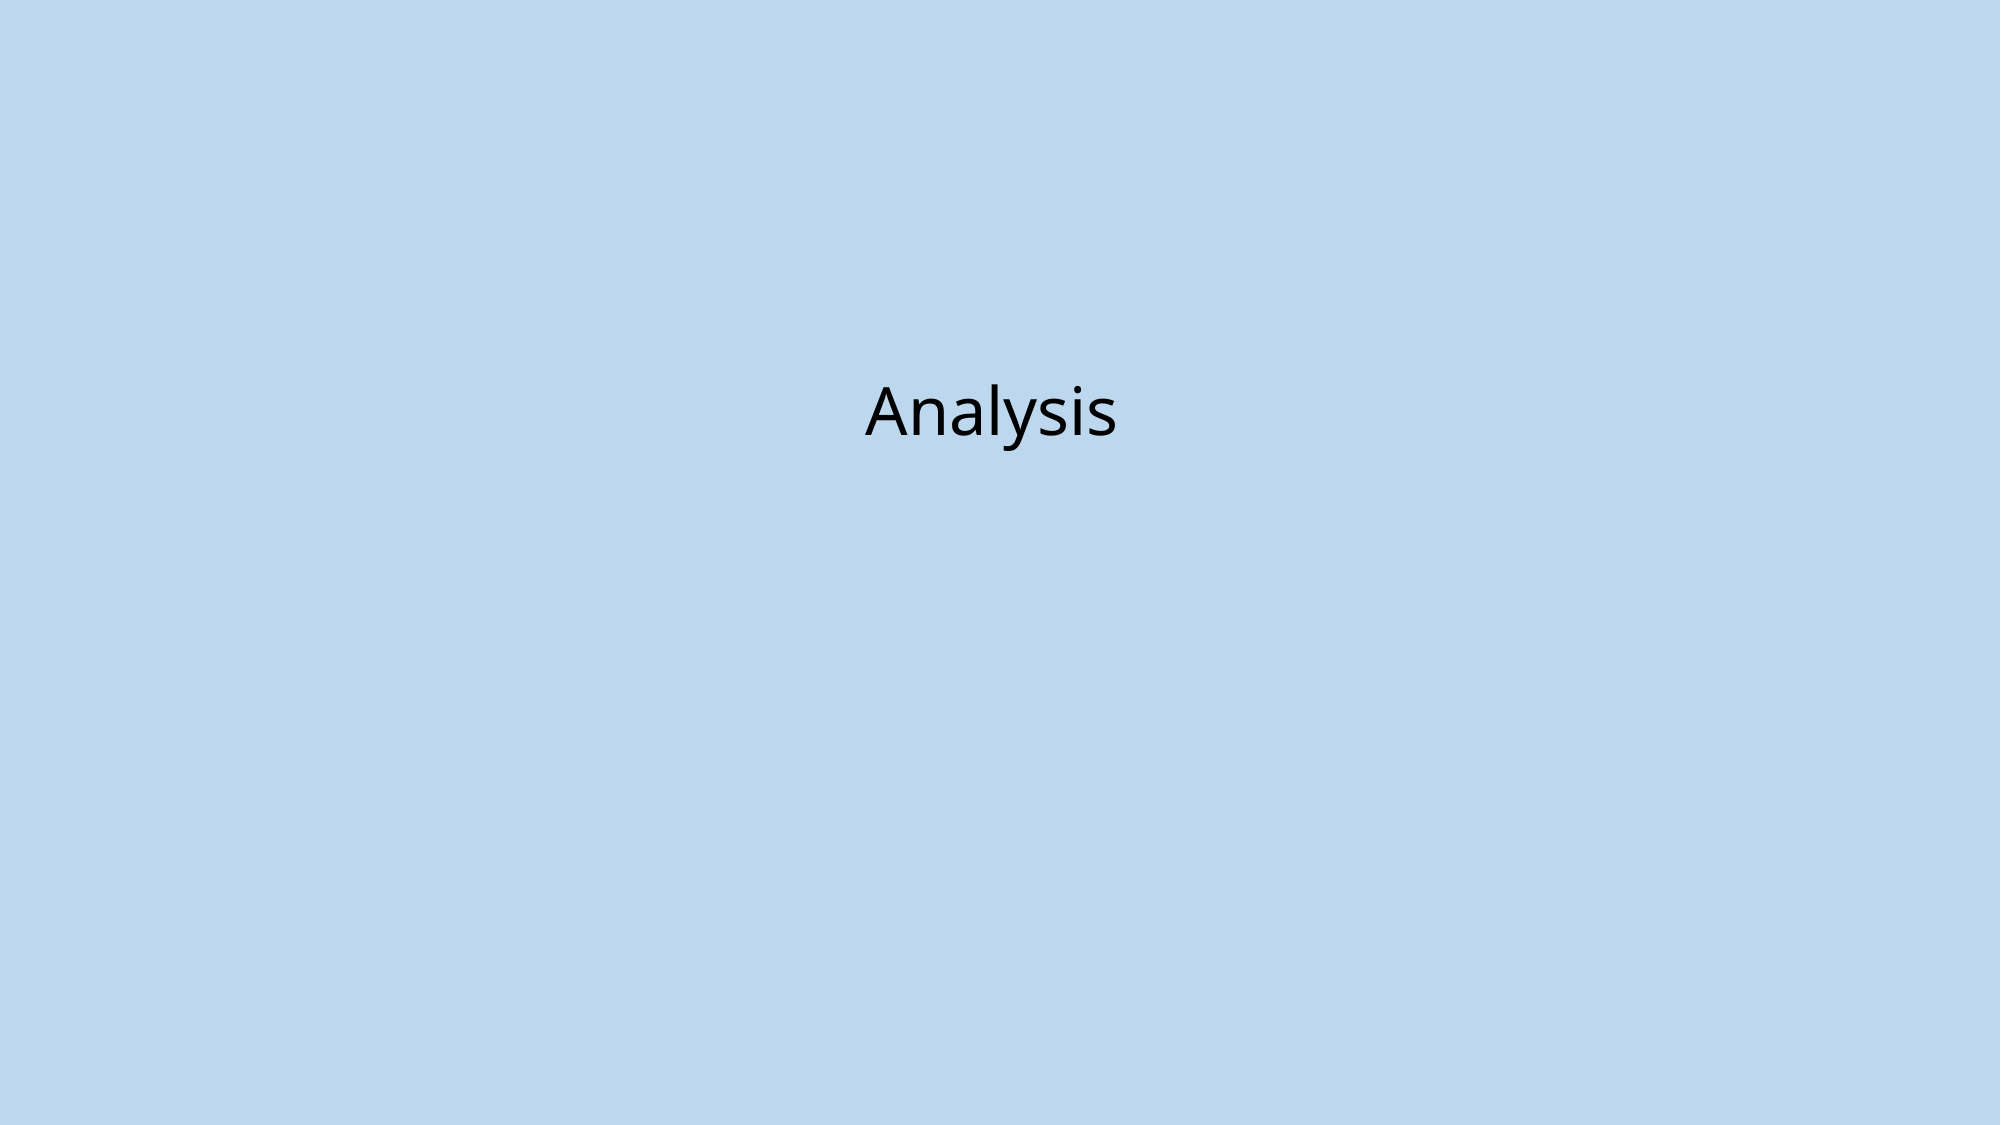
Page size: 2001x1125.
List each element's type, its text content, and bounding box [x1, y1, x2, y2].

text_box Analysis [236, 321, 1749, 447]
